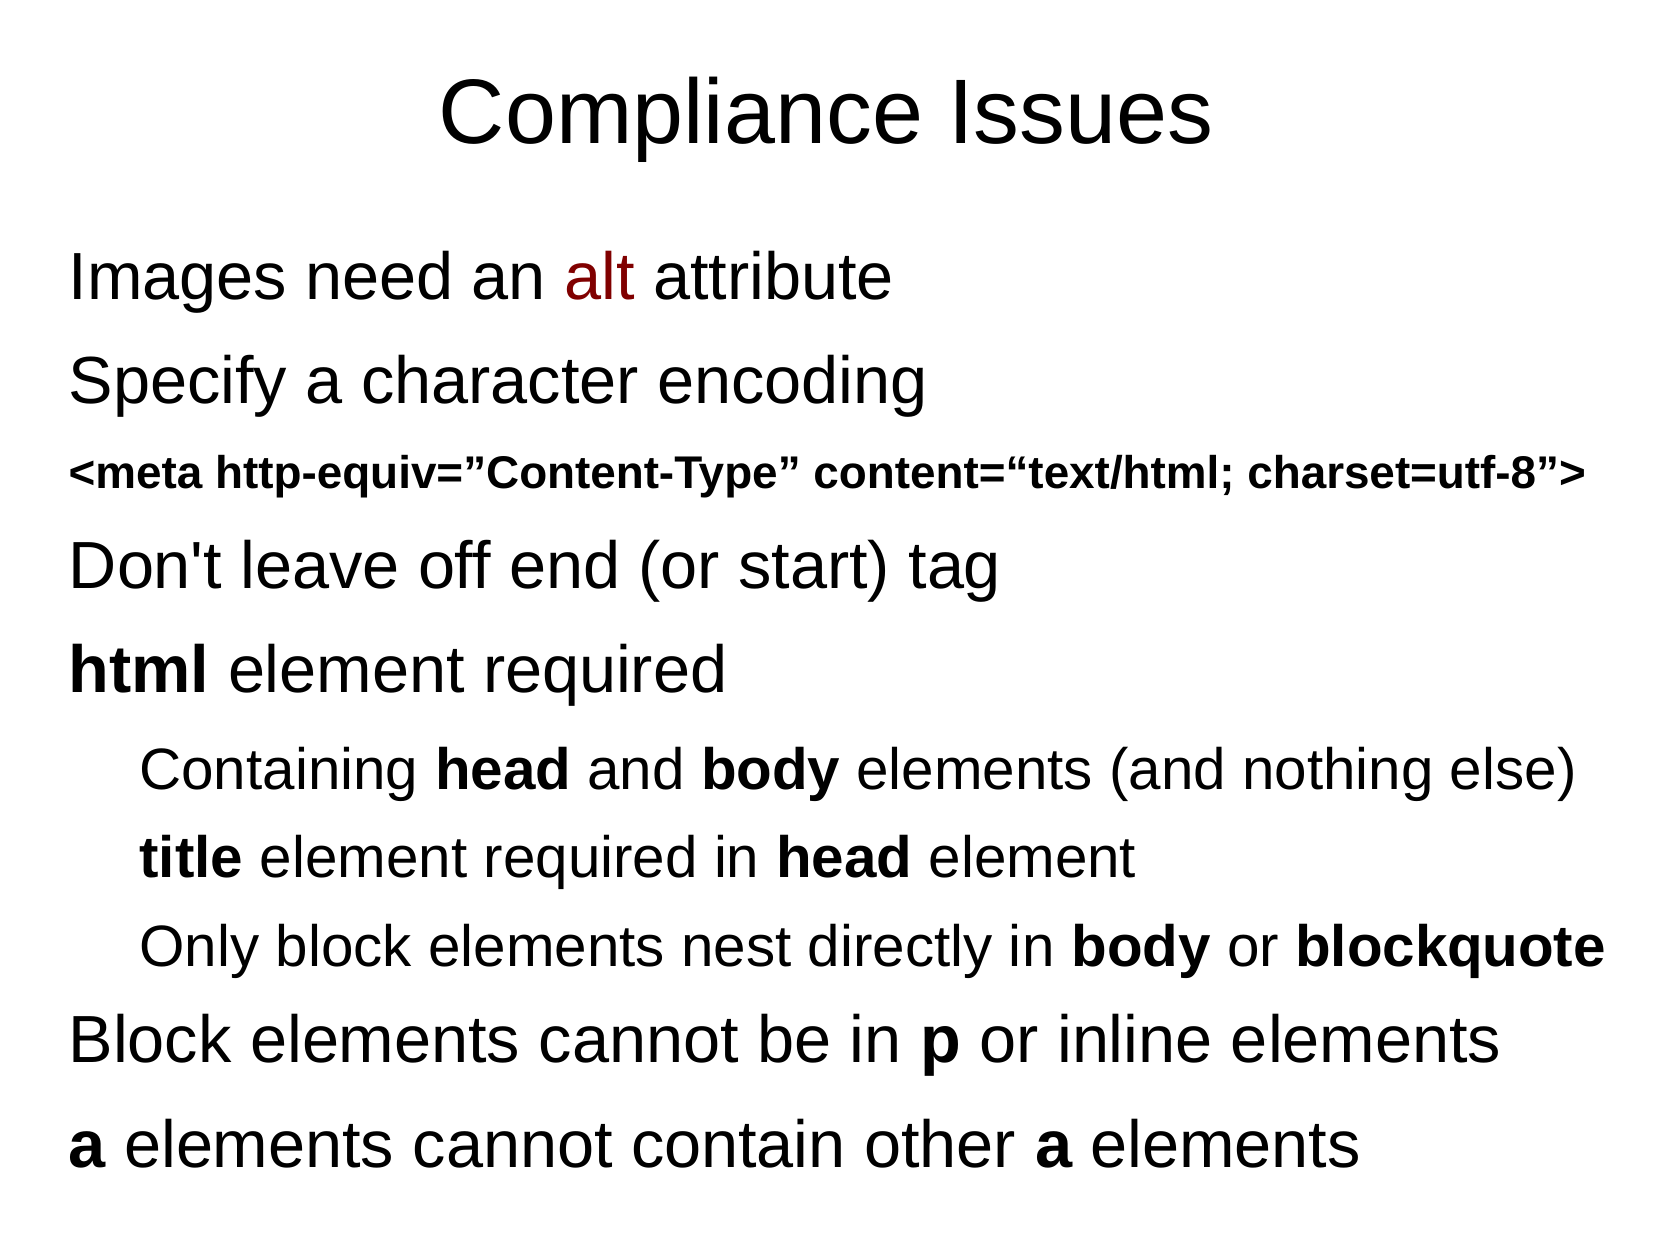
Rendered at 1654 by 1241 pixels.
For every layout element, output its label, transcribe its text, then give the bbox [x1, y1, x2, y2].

title Compliance Issues [82, 8, 1571, 216]
list Images need an alt attribute Specify a character encoding <meta http-equiv=”Content-Type” content=“text/html; charset=utf-8”> Don't leave off end (or start) tag html element required Containing head and body elements (and nothing else) title element required in head element Only block elements nest directly in body or blockquote Block elements cannot be in p or inline elements a elements cannot contain other a elements [0, 238, 1654, 1217]
